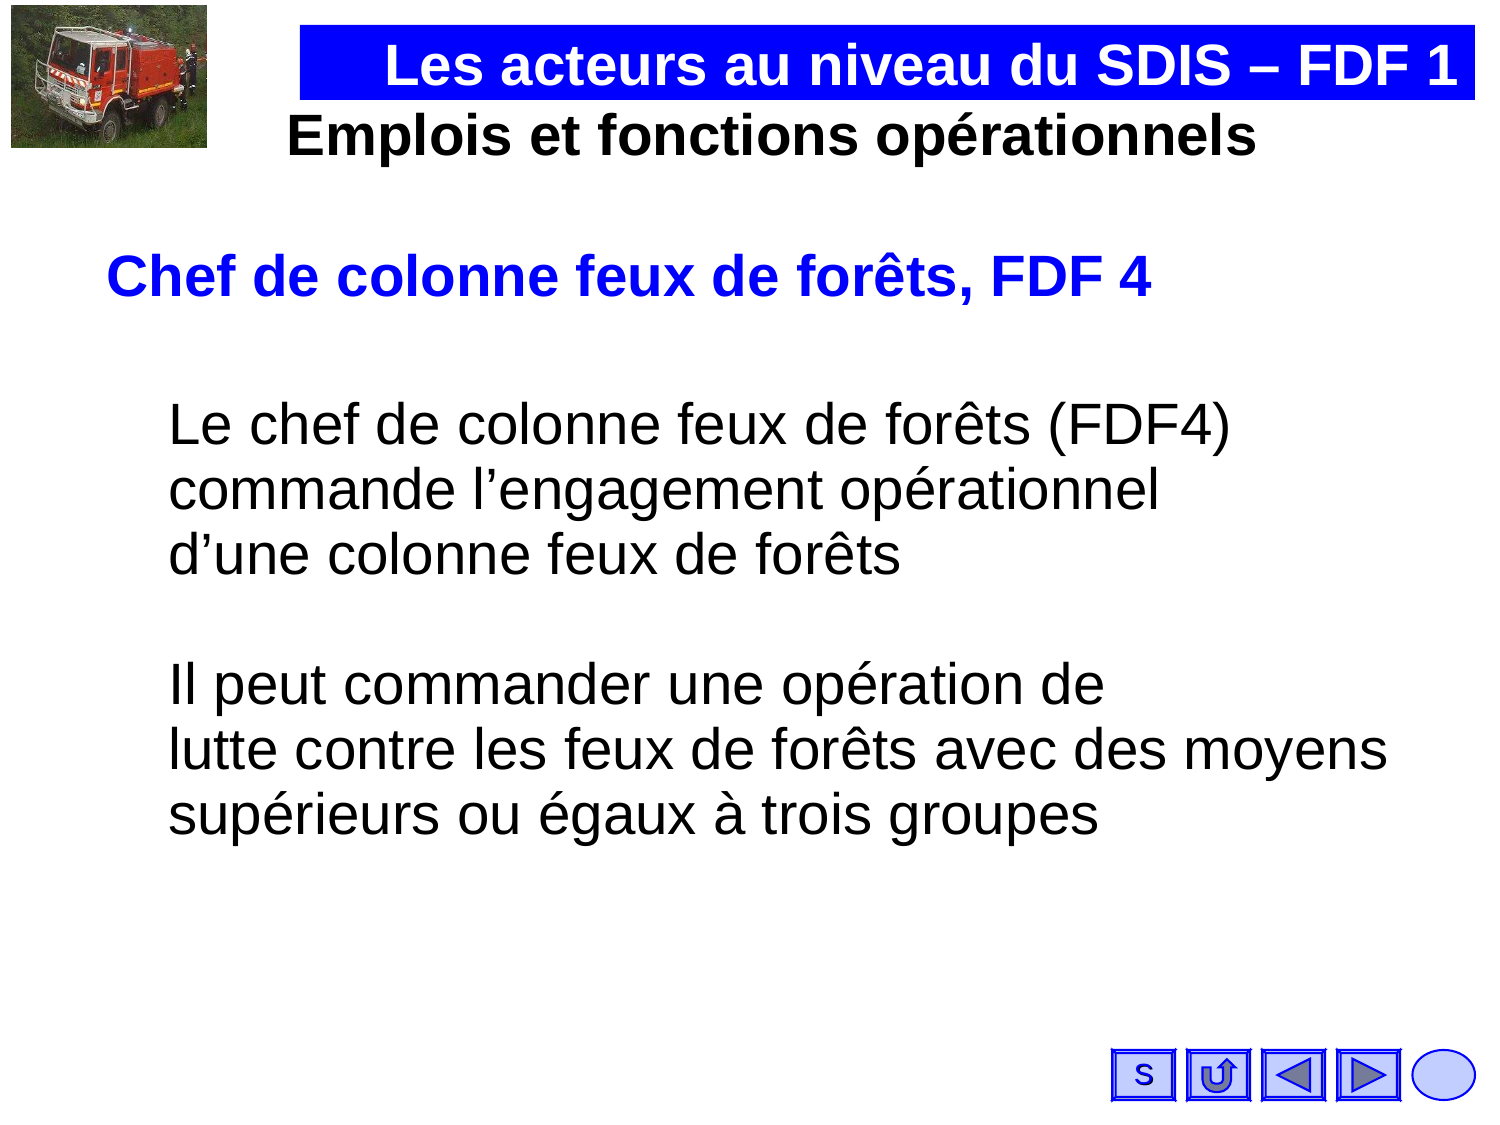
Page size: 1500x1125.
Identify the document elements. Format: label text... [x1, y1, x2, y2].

text_box Les acteurs au niveau du SDIS – FDF 1 [299, 24, 1475, 100]
text_box [1412, 1049, 1476, 1101]
picture [11, 5, 207, 148]
text_box Emplois et fonctions opérationnels [271, 94, 1323, 175]
text_box Le chef de colonne feux de forêts (FDF4) commande l’engagement opérationnel d’une colonne feux de forêts Il peut commander une opération de lutte contre les feux de forêts avec des moyens supérieurs ou égaux à trois groupes [153, 383, 1422, 855]
text_box Chef de colonne feux de forêts, FDF 4 [91, 236, 1241, 317]
